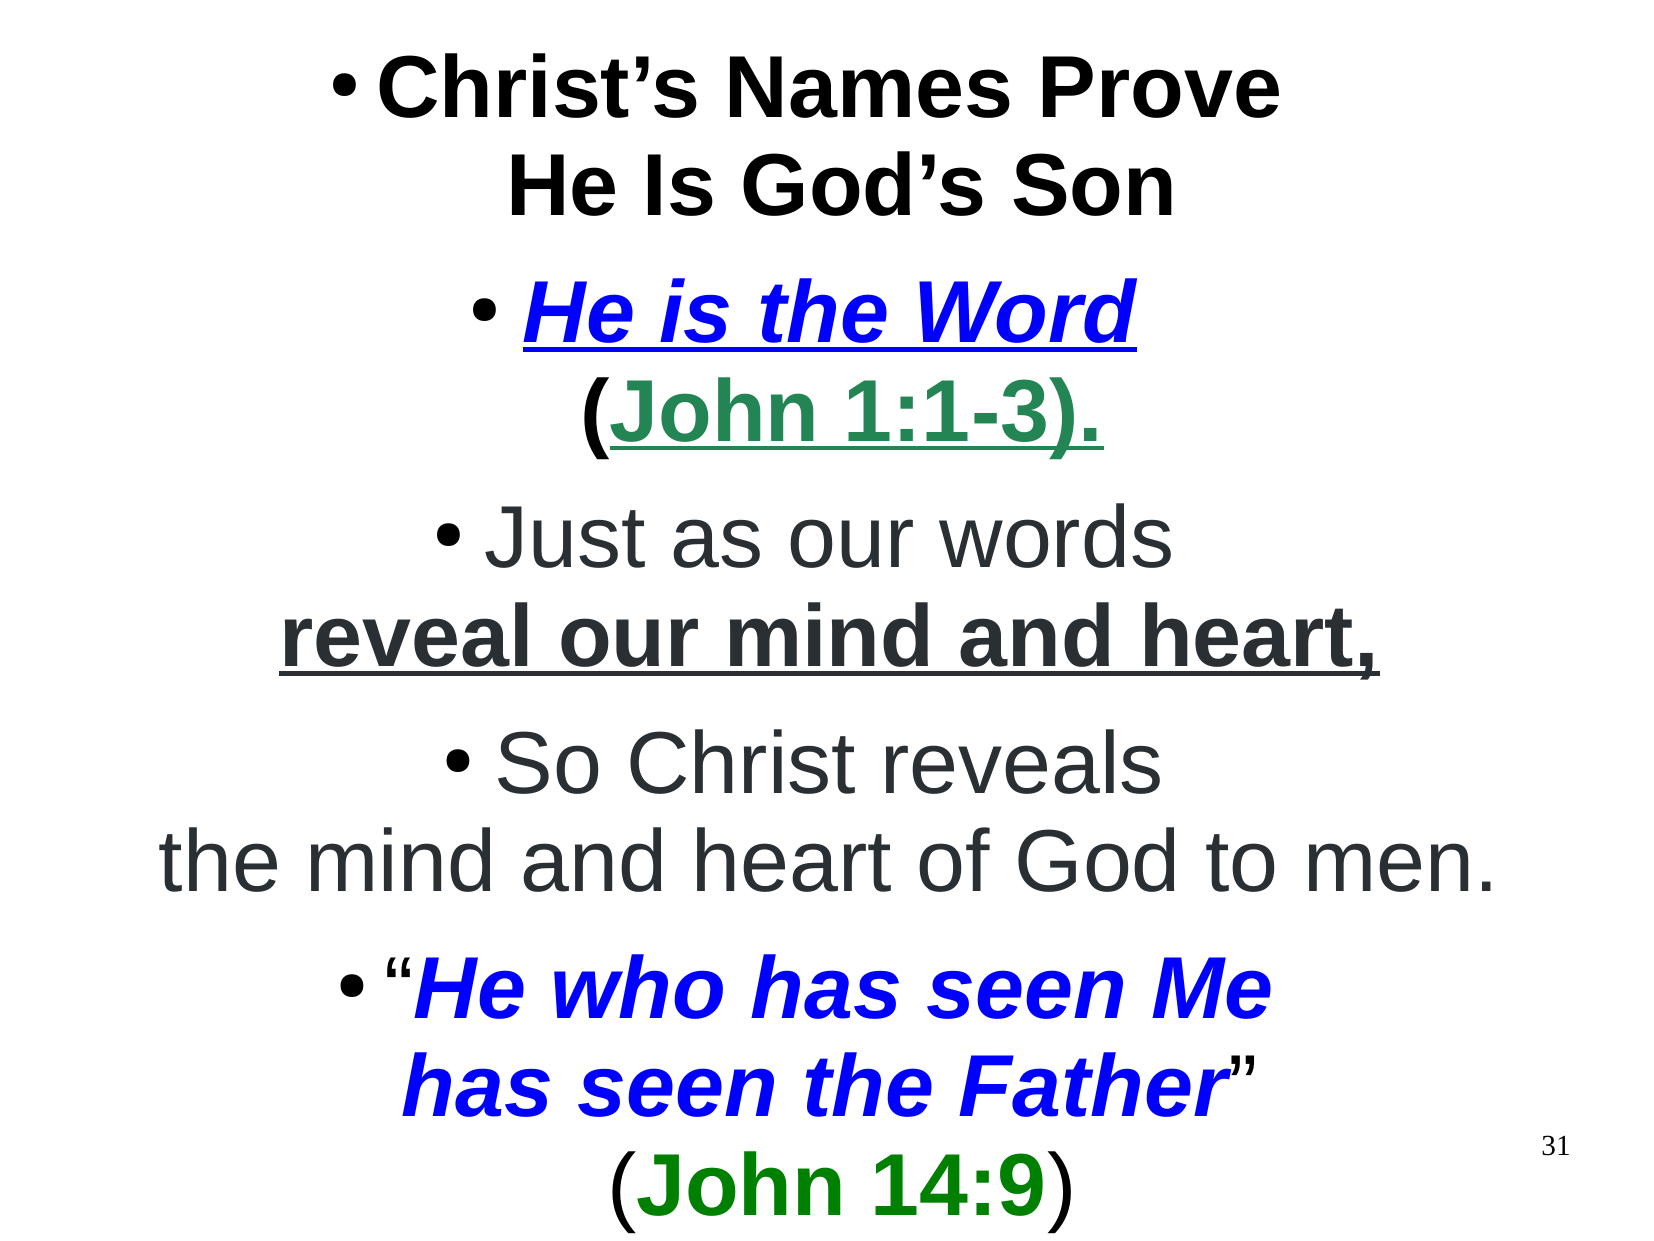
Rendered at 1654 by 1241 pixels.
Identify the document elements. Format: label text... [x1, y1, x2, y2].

list Christ’s Names Prove He Is God’s Son He is the Word (John 1:1-3). Just as our words reveal our mind and heart, So Christ reveals the mind and heart of God to men. “He who has seen Me has seen the Father” (John 14:9) [37, 37, 1613, 1238]
